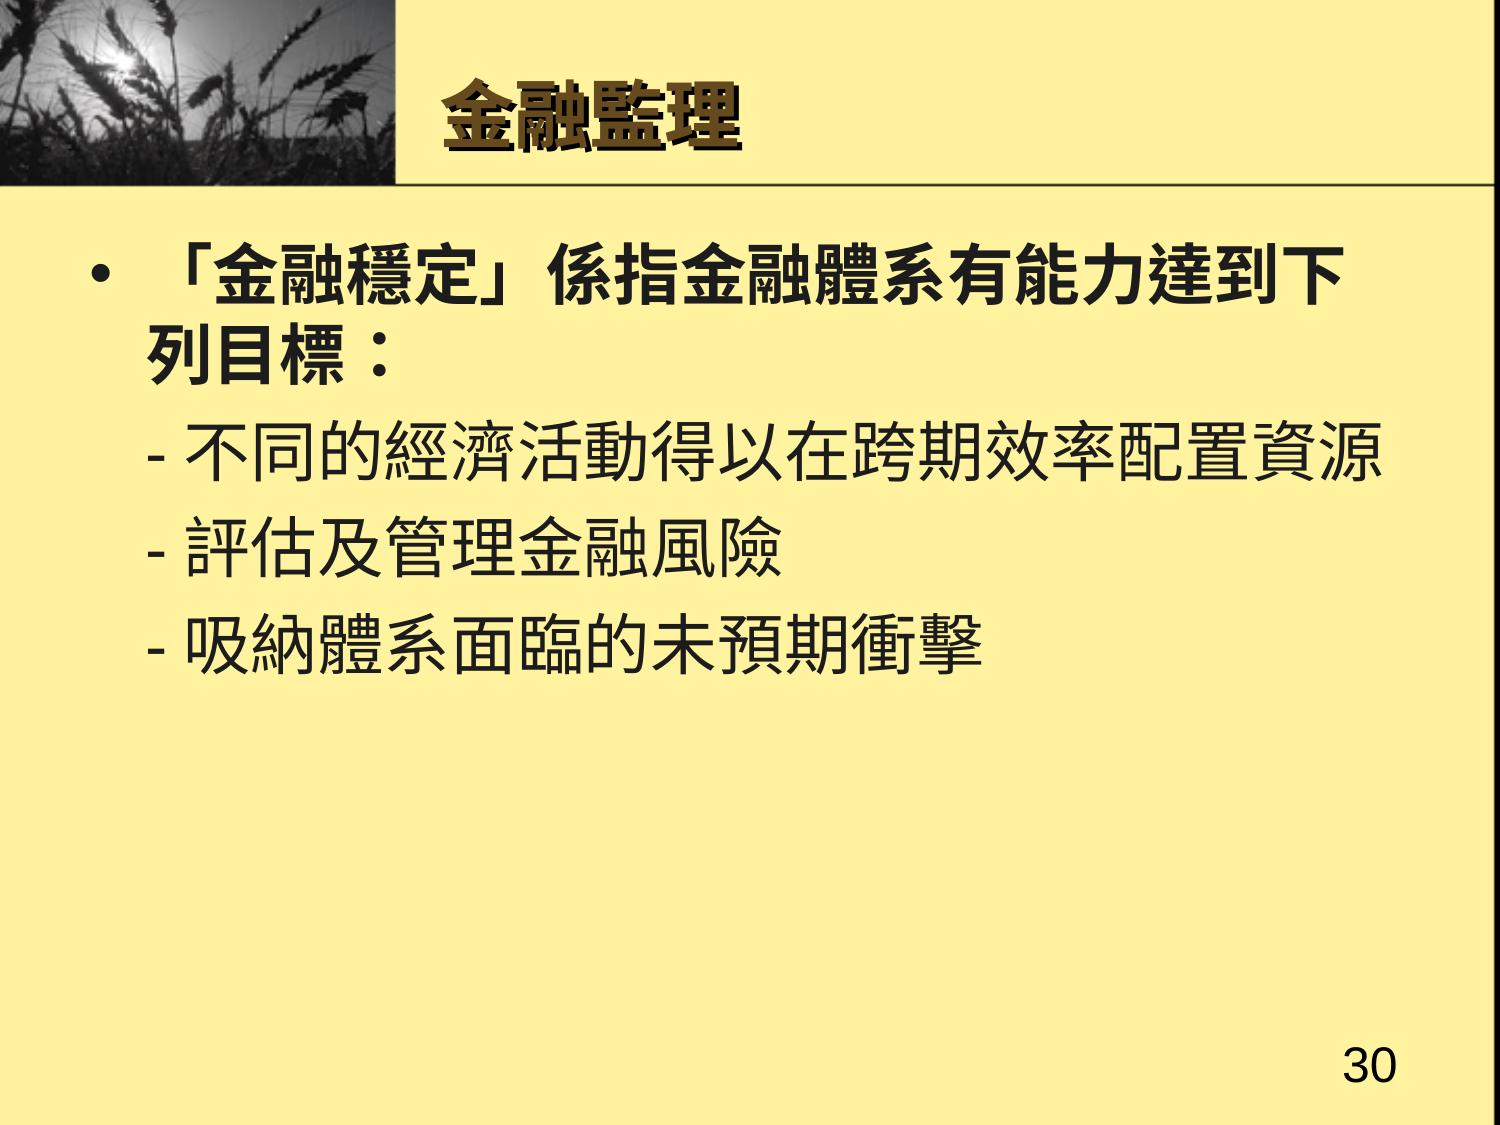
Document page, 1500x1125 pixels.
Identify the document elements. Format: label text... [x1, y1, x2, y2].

title 金融監理 [424, 14, 1413, 211]
list 「金融穩定」係指金融體系有能力達到下列目標： -不同的經濟活動得以在跨期效率配置資源 -評估及管理金融風險 -吸納體系面臨的未預期衝擊 [75, 224, 1413, 976]
picture [0, 0, 1500, 1125]
